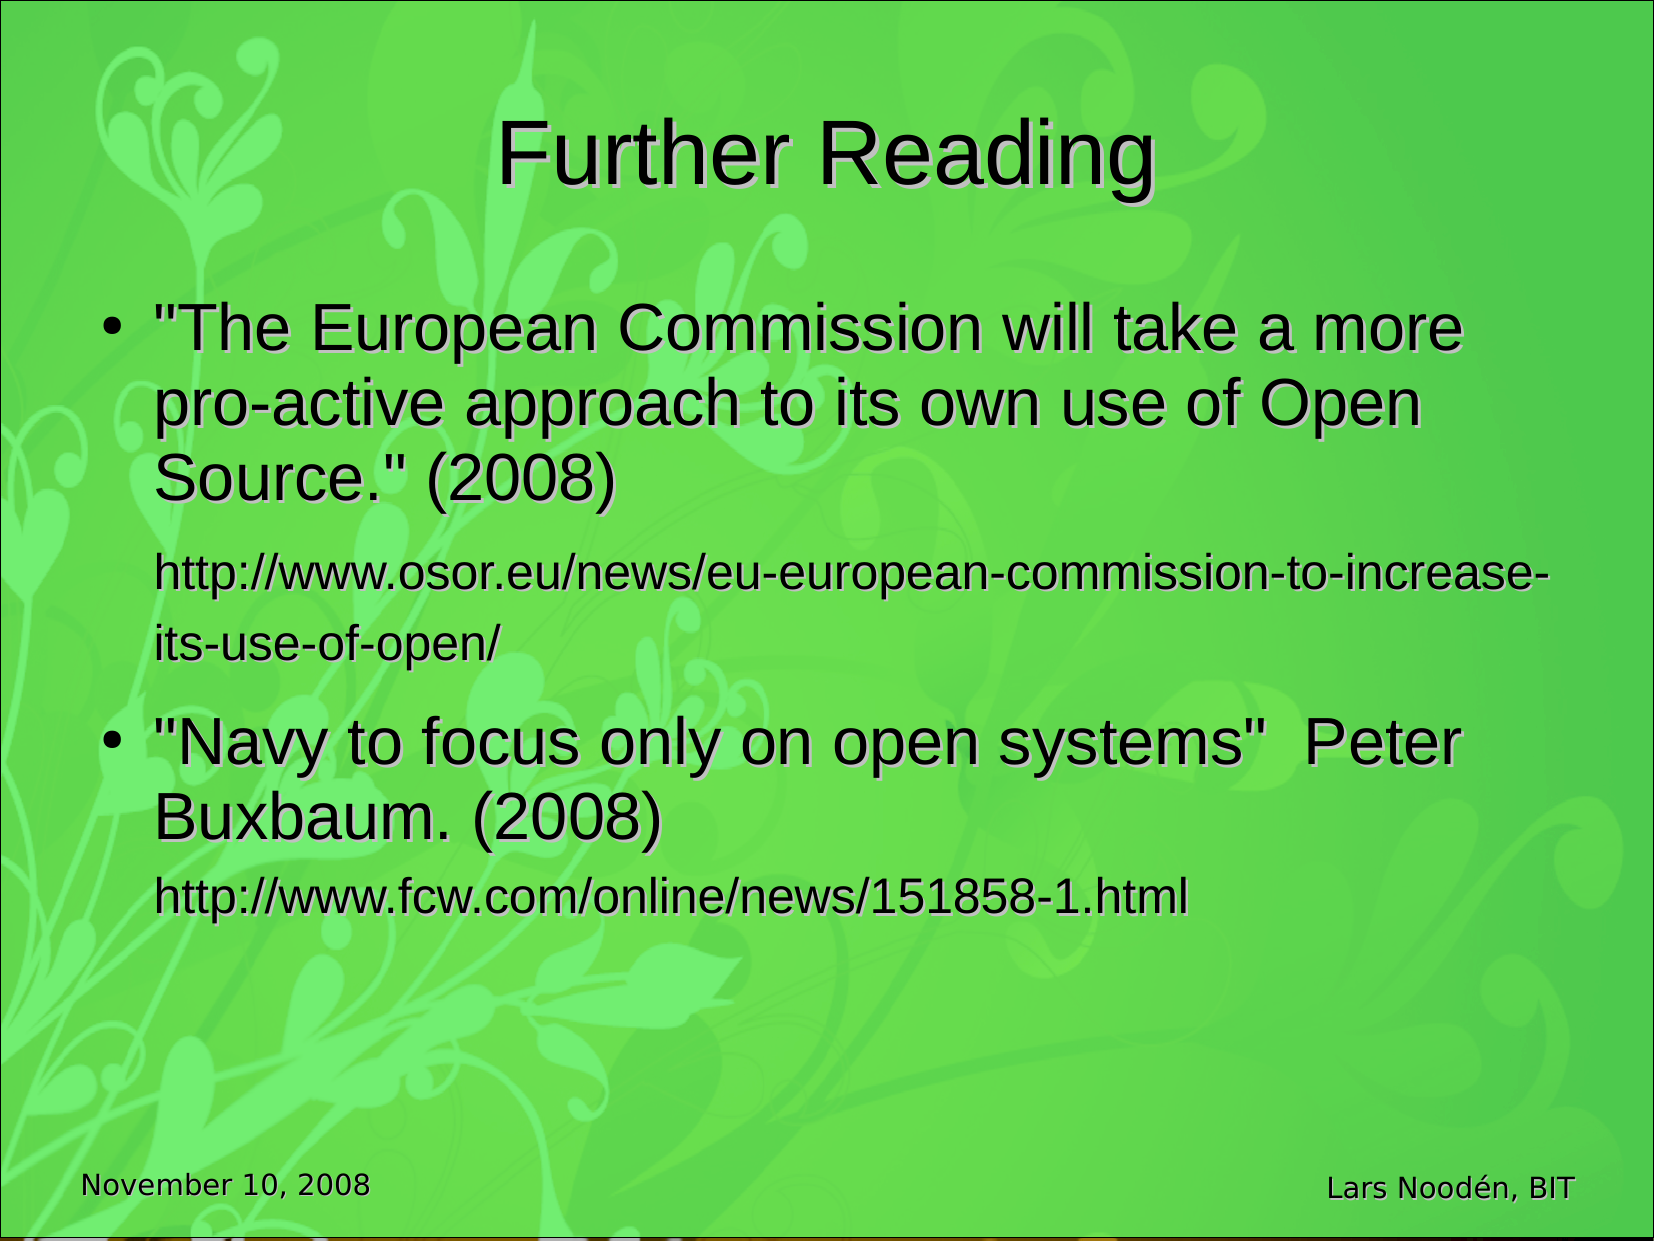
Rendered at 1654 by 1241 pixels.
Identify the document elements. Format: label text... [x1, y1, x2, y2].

title Further Reading [82, 56, 1571, 250]
list "The European Commission will take a more pro-active approach to its own use of Open Source." (2008) http://www.osor.eu/news/eu-european-commission-to-increase-its-use-of-open/ "Navy to focus only on open systems" Peter Buxbaum. (2008) http://www.fcw.com/online/news/151858-1.html [82, 290, 1571, 1094]
